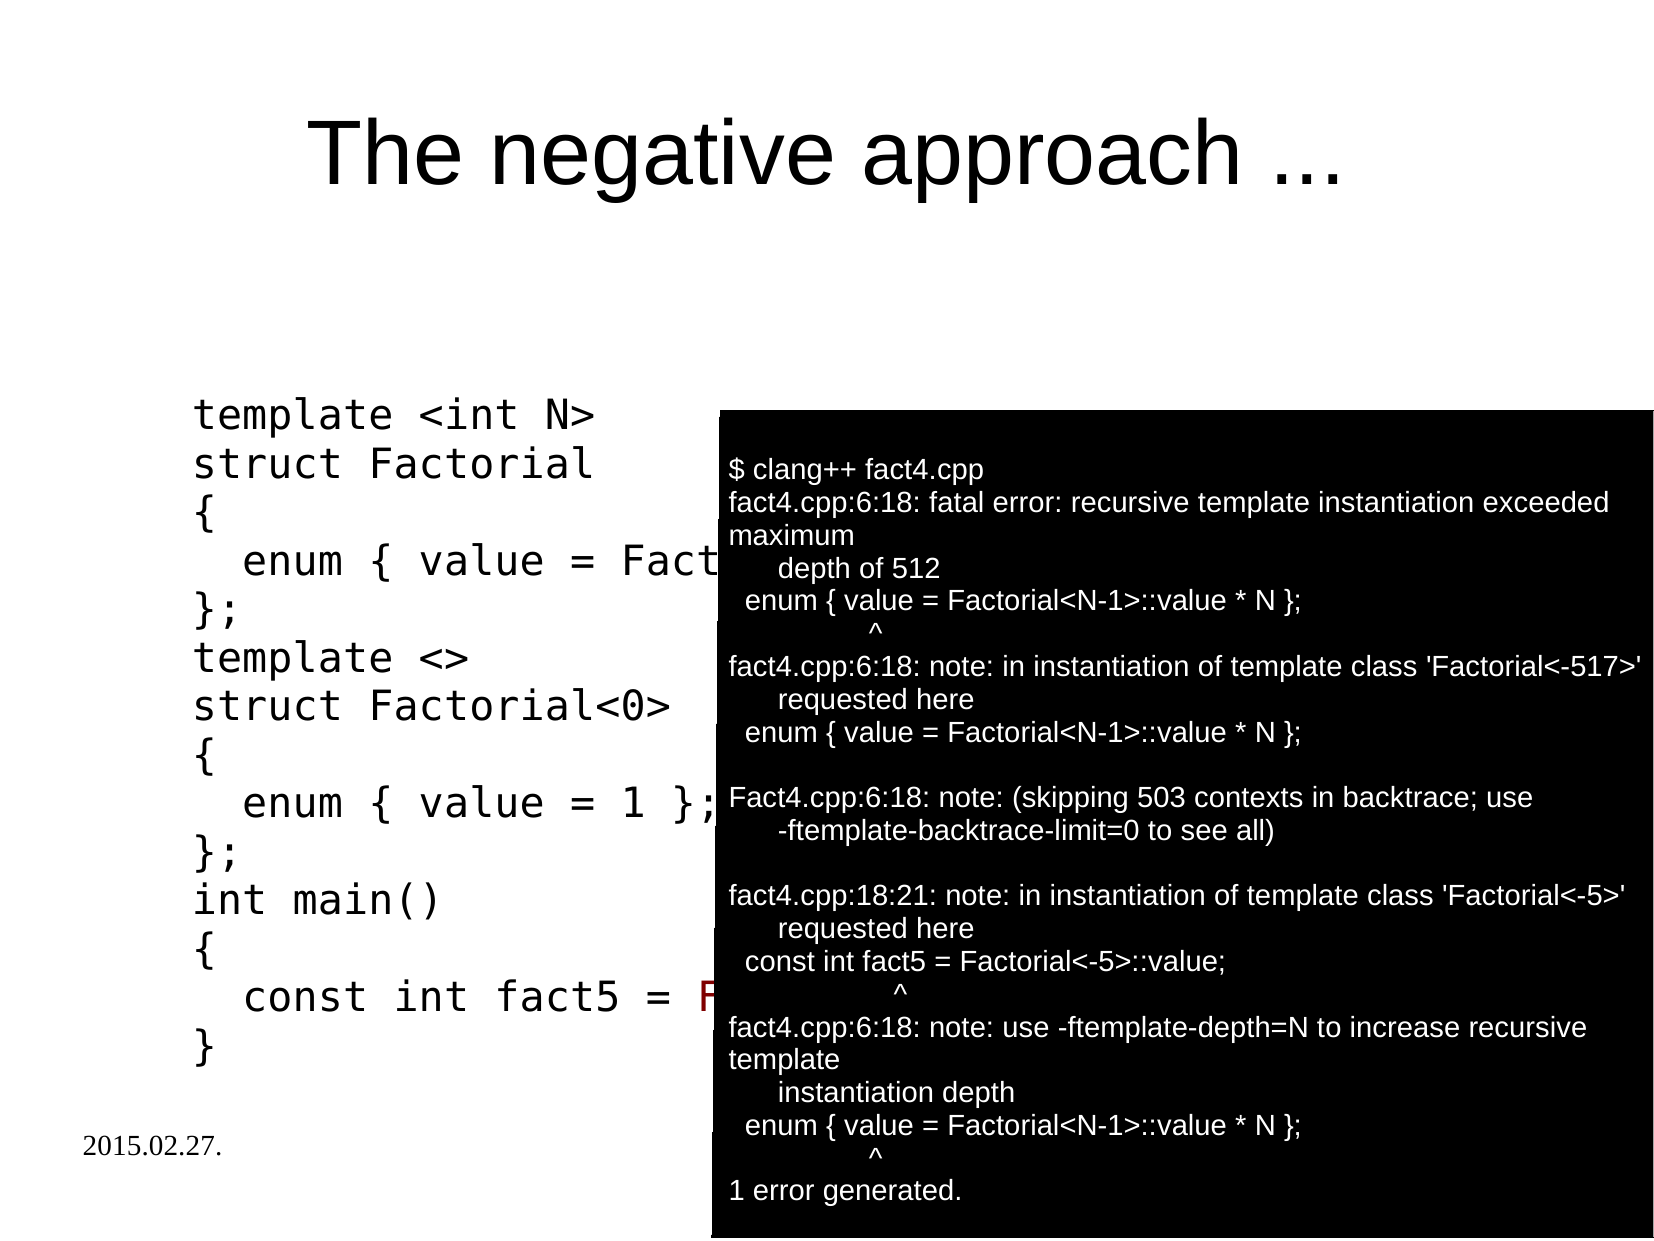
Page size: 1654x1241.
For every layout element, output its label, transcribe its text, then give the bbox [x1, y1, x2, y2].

title The negative approach ... [82, 49, 1571, 257]
text_box [719, 410, 1654, 445]
text_box $ clang++ fact4.cpp fact4.cpp:6:18: fatal error: recursive template instantiation exceeded maximum depth of 512 enum { value = Factorial<N-1>::value * N }; ^ fact4.cpp:6:18: note: in instantiation of template class 'Factorial<-517>' requested here enum { value = Factorial<N-1>::value * N }; Fact4.cpp:6:18: note: (skipping 503 contexts in backtrace; use -ftemplate-backtrace-limit=0 to see all) fact4.cpp:18:21: note: in instantiation of template class 'Factorial<-5>' requested here const int fact5 = Factorial<-5>::value; ^ fact4.cpp:6:18: note: use -ftemplate-depth=N to increase recursive template instantiation depth enum { value = Factorial<N-1>::value * N }; ^ 1 error generated. [713, 445, 1654, 1241]
text_box template <int N> struct Factorial { enum { value = Factorial<N-1>::value * N }; }; template <> struct Factorial<0> { enum { value = 1 }; }; int main() { const int fact5 = Factorial<-5>::value; } [177, 383, 1344, 1078]
